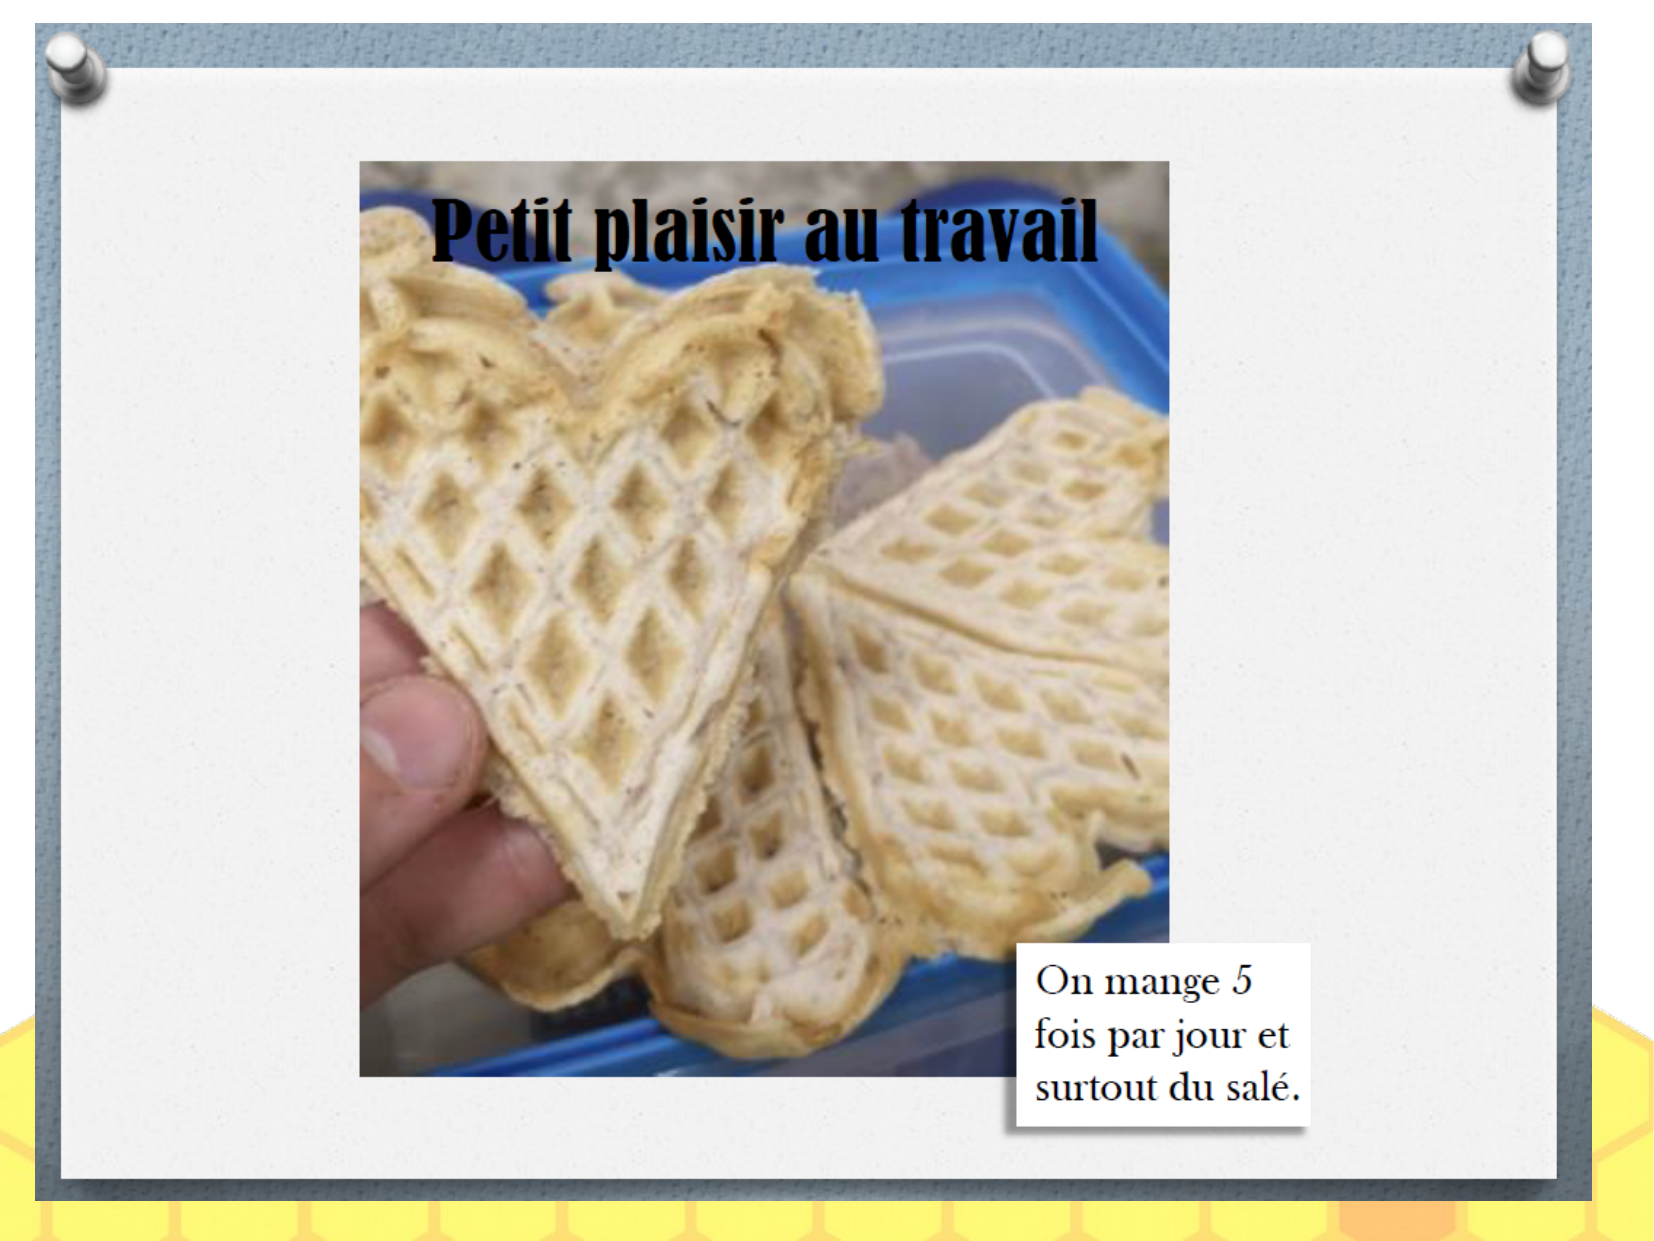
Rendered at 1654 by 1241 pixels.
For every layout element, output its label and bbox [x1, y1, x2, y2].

picture [35, 23, 1592, 1202]
